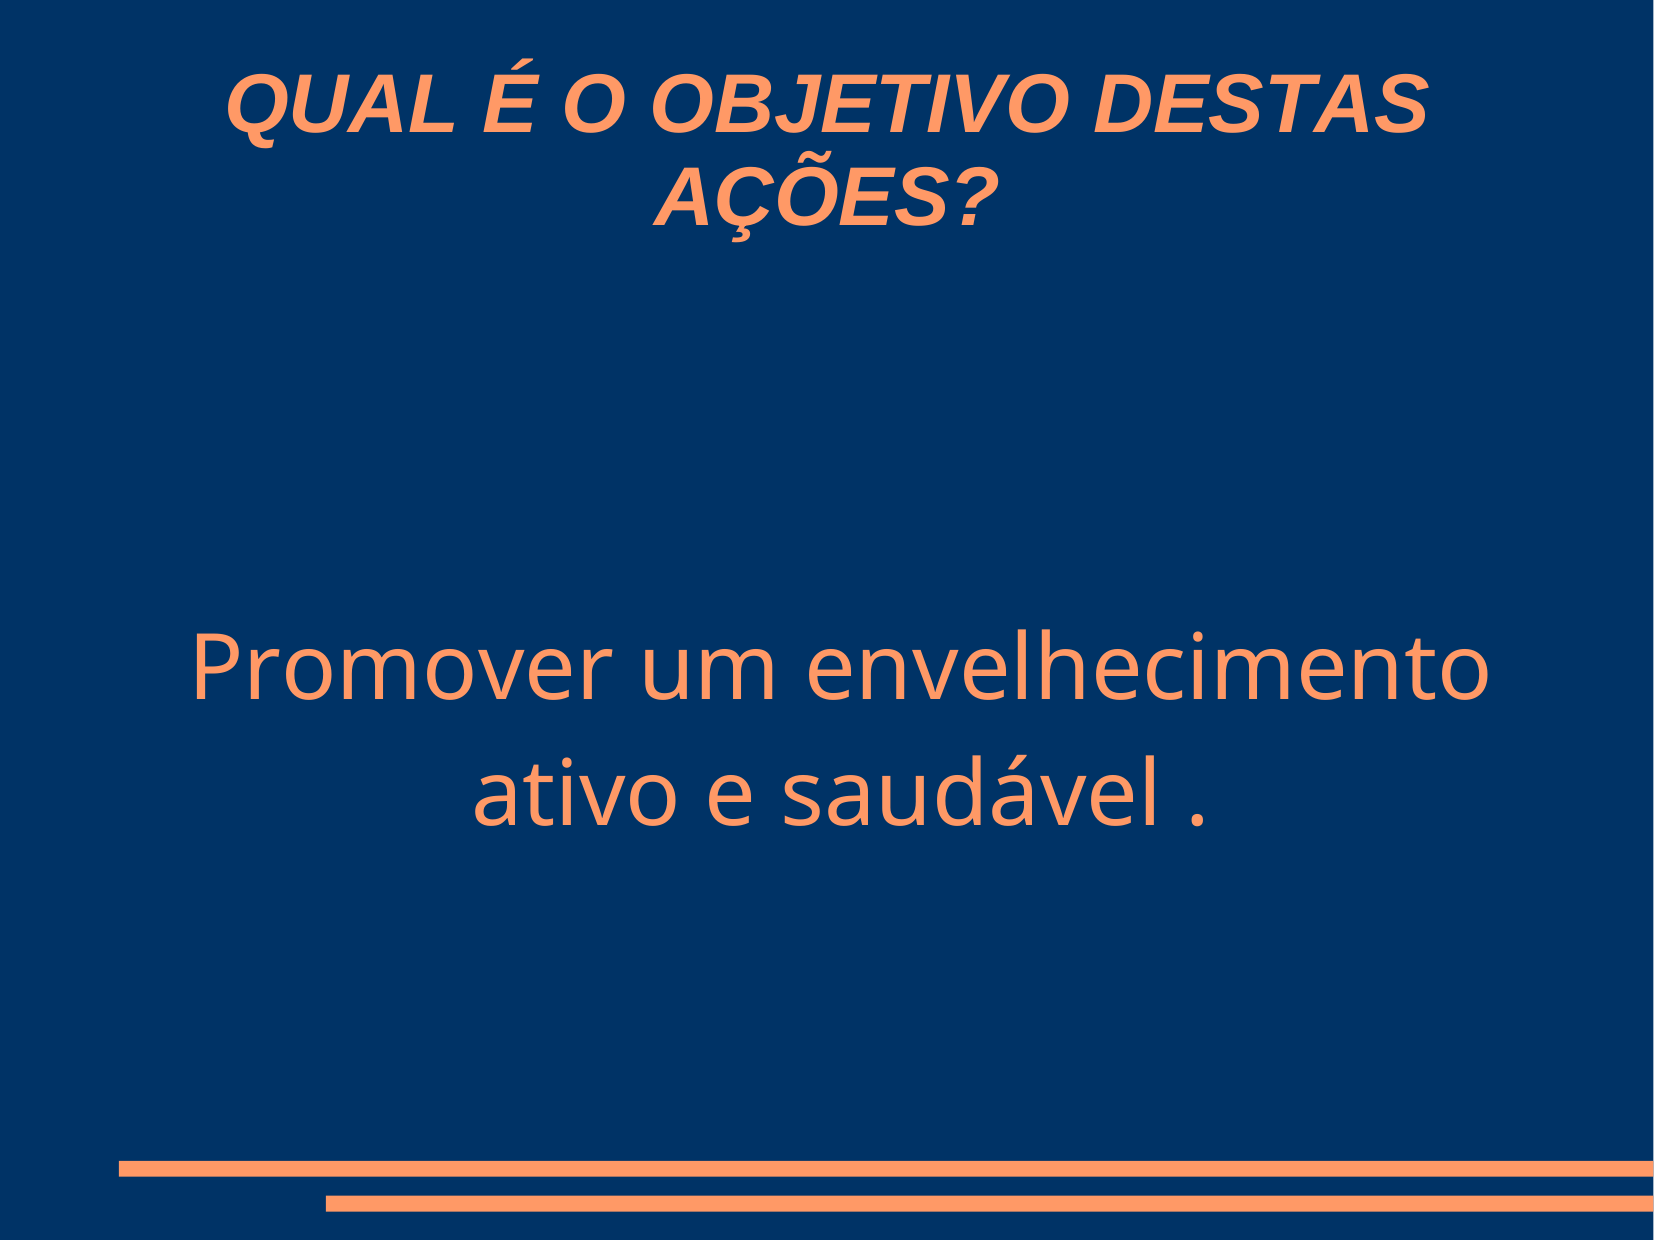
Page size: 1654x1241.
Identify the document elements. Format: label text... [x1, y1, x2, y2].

title QUAL É O OBJETIVO DESTAS AÇÕES? [121, 53, 1534, 246]
subtitle Promover um envelhecimento ativo e saudável . [121, 329, 1561, 1125]
